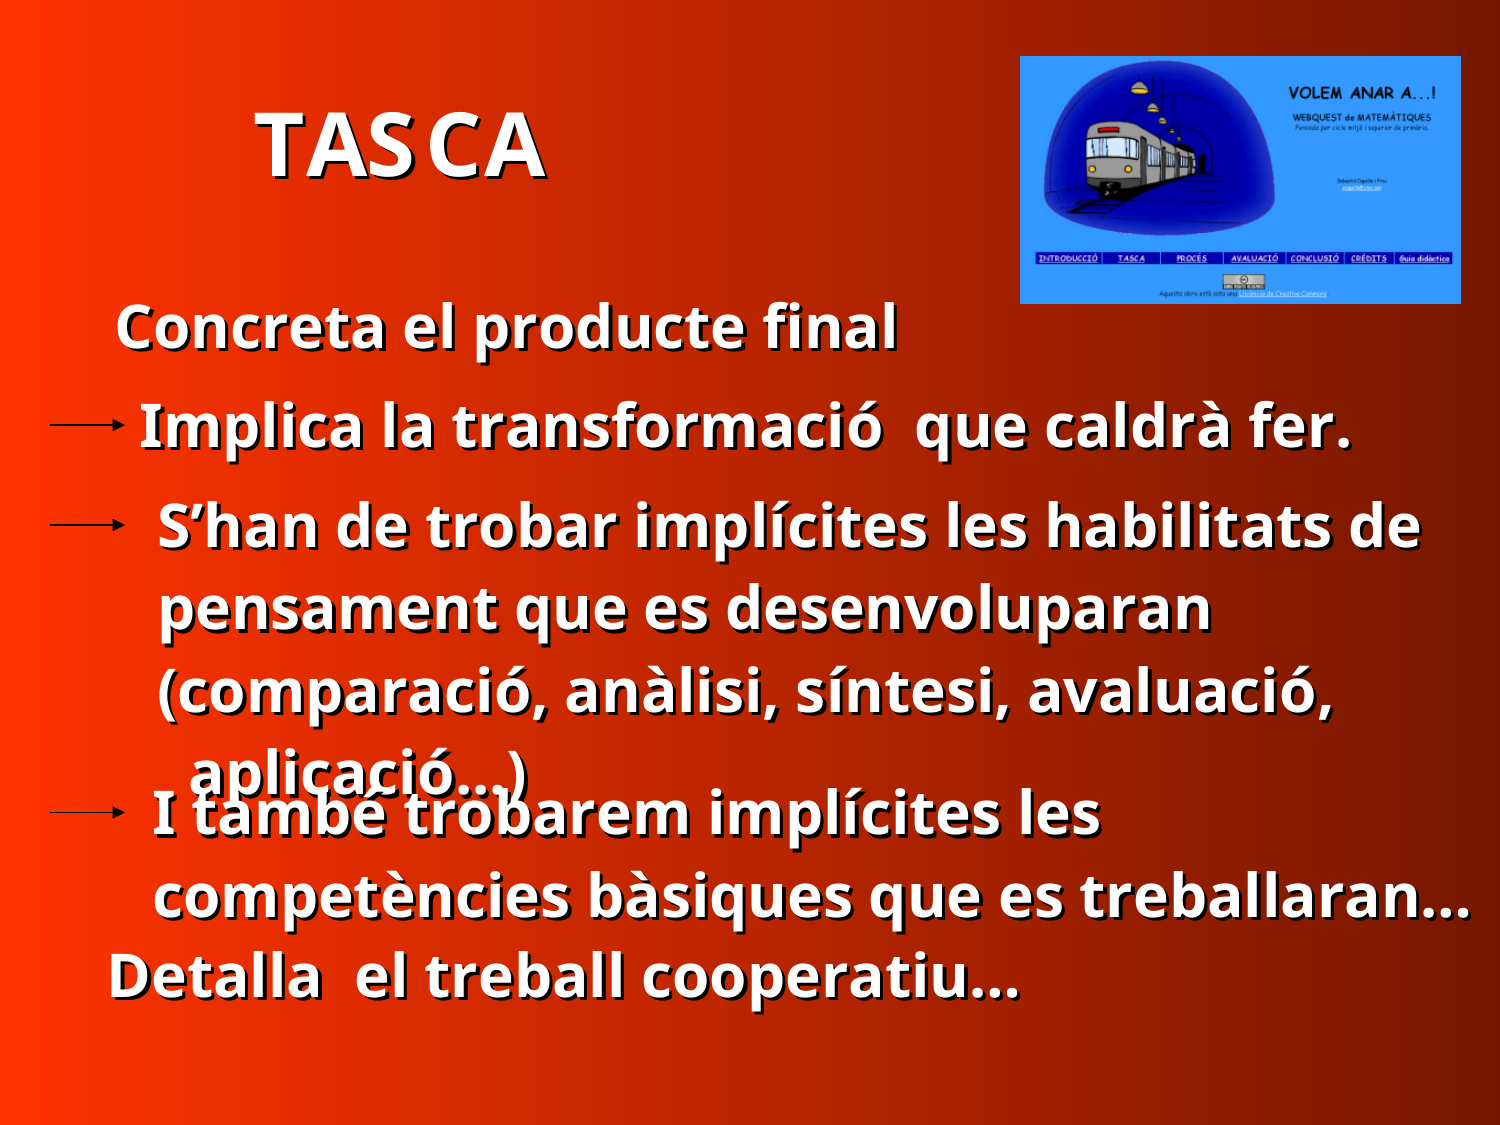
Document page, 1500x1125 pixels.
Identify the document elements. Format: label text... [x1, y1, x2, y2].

picture [1020, 56, 1461, 304]
text_box Detalla el treball cooperatiu… [92, 924, 1038, 1023]
picture [237, 79, 568, 206]
text_box I també trobarem implícites les competències bàsiques que es treballaran… [137, 762, 1500, 943]
text_box Concreta el producte final [99, 274, 915, 374]
text_box S’han de trobar implícites les habilitats de pensament que es desenvoluparan (comparació, anàlisi, síntesi, avaluació, aplicació...) [142, 474, 1455, 762]
text_box Implica la transformació que caldrà fer. [124, 375, 1413, 473]
